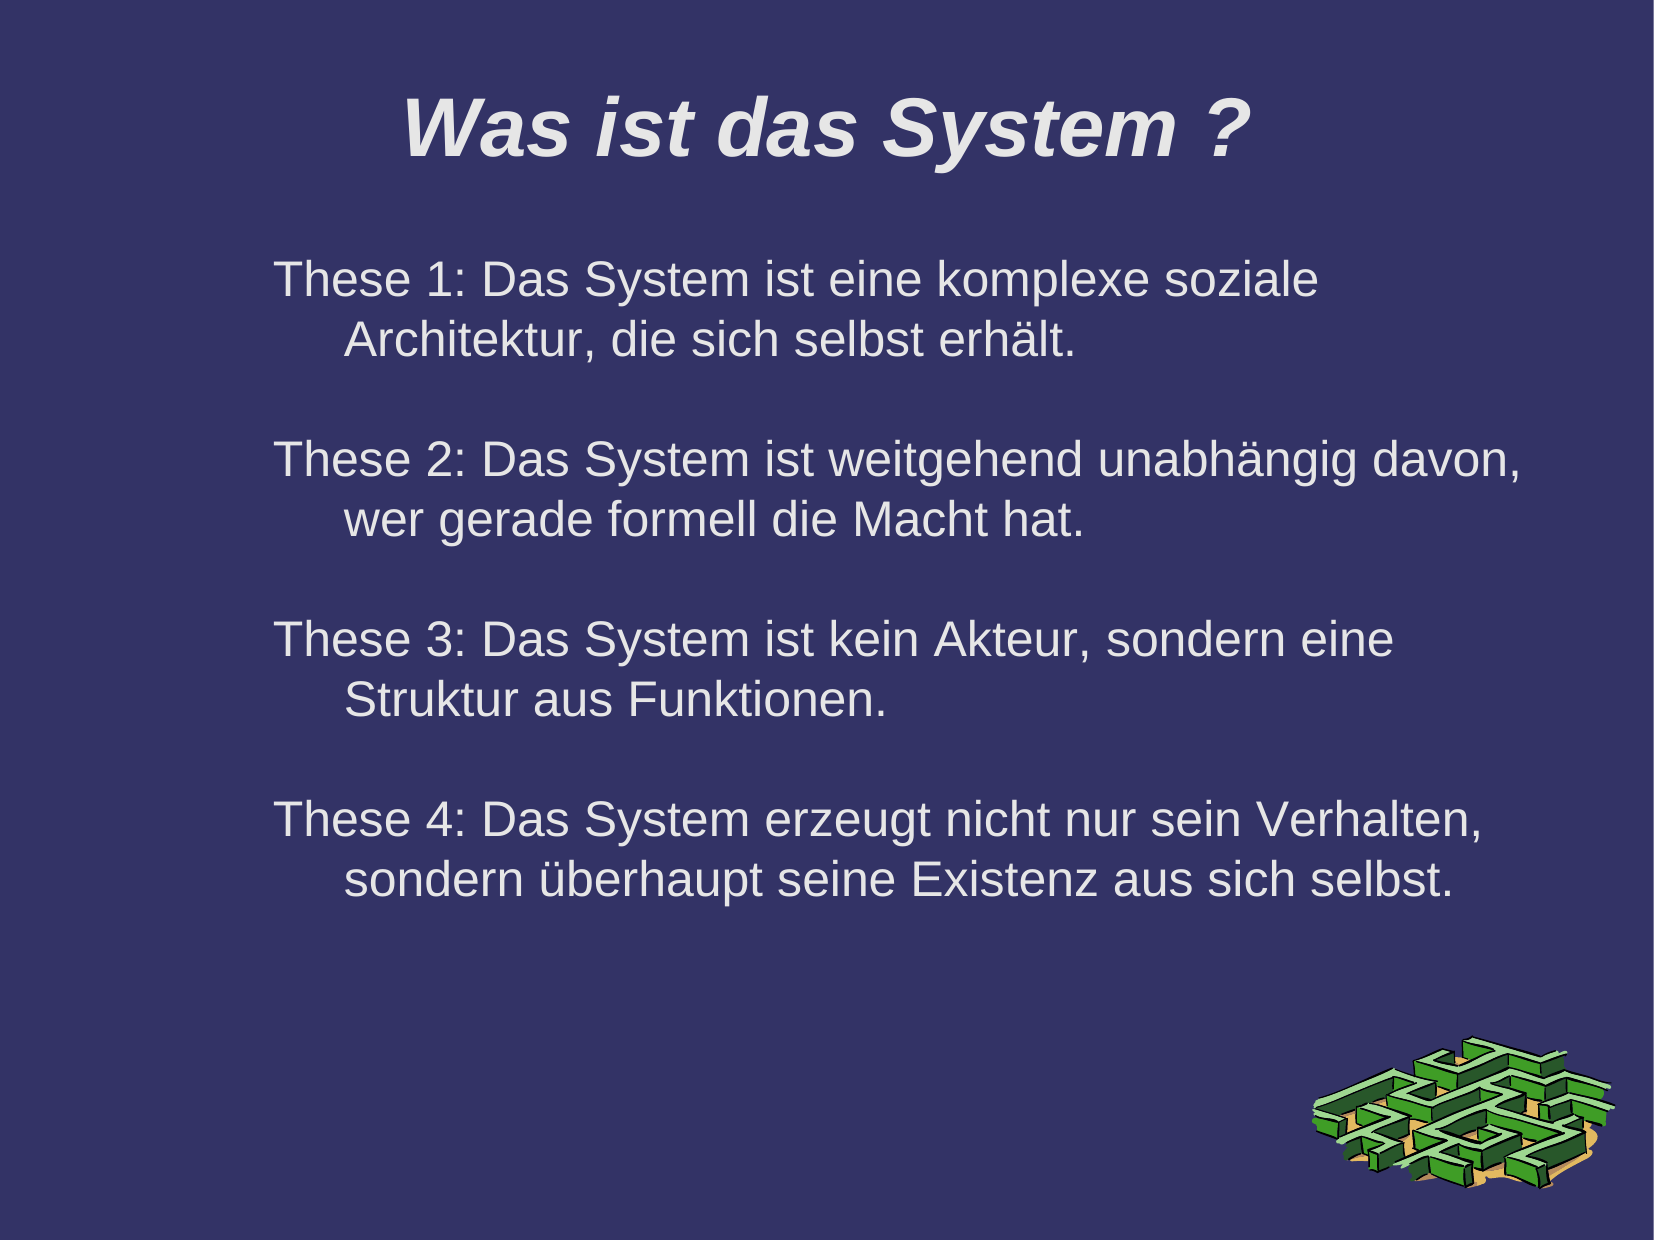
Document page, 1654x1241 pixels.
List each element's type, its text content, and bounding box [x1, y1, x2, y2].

list These 1: Das System ist eine komplexe soziale Architektur, die sich selbst erhält. These 2: Das System ist weitgehend unabhängig davon, wer gerade formell die Macht hat. These 3: Das System ist kein Akteur, sondern eine Struktur aus Funktionen. These 4: Das System erzeugt nicht nur sein Verhalten, sondern überhaupt seine Existenz aus sich selbst. [178, 246, 1570, 1070]
title Was ist das System ? [121, 19, 1534, 227]
